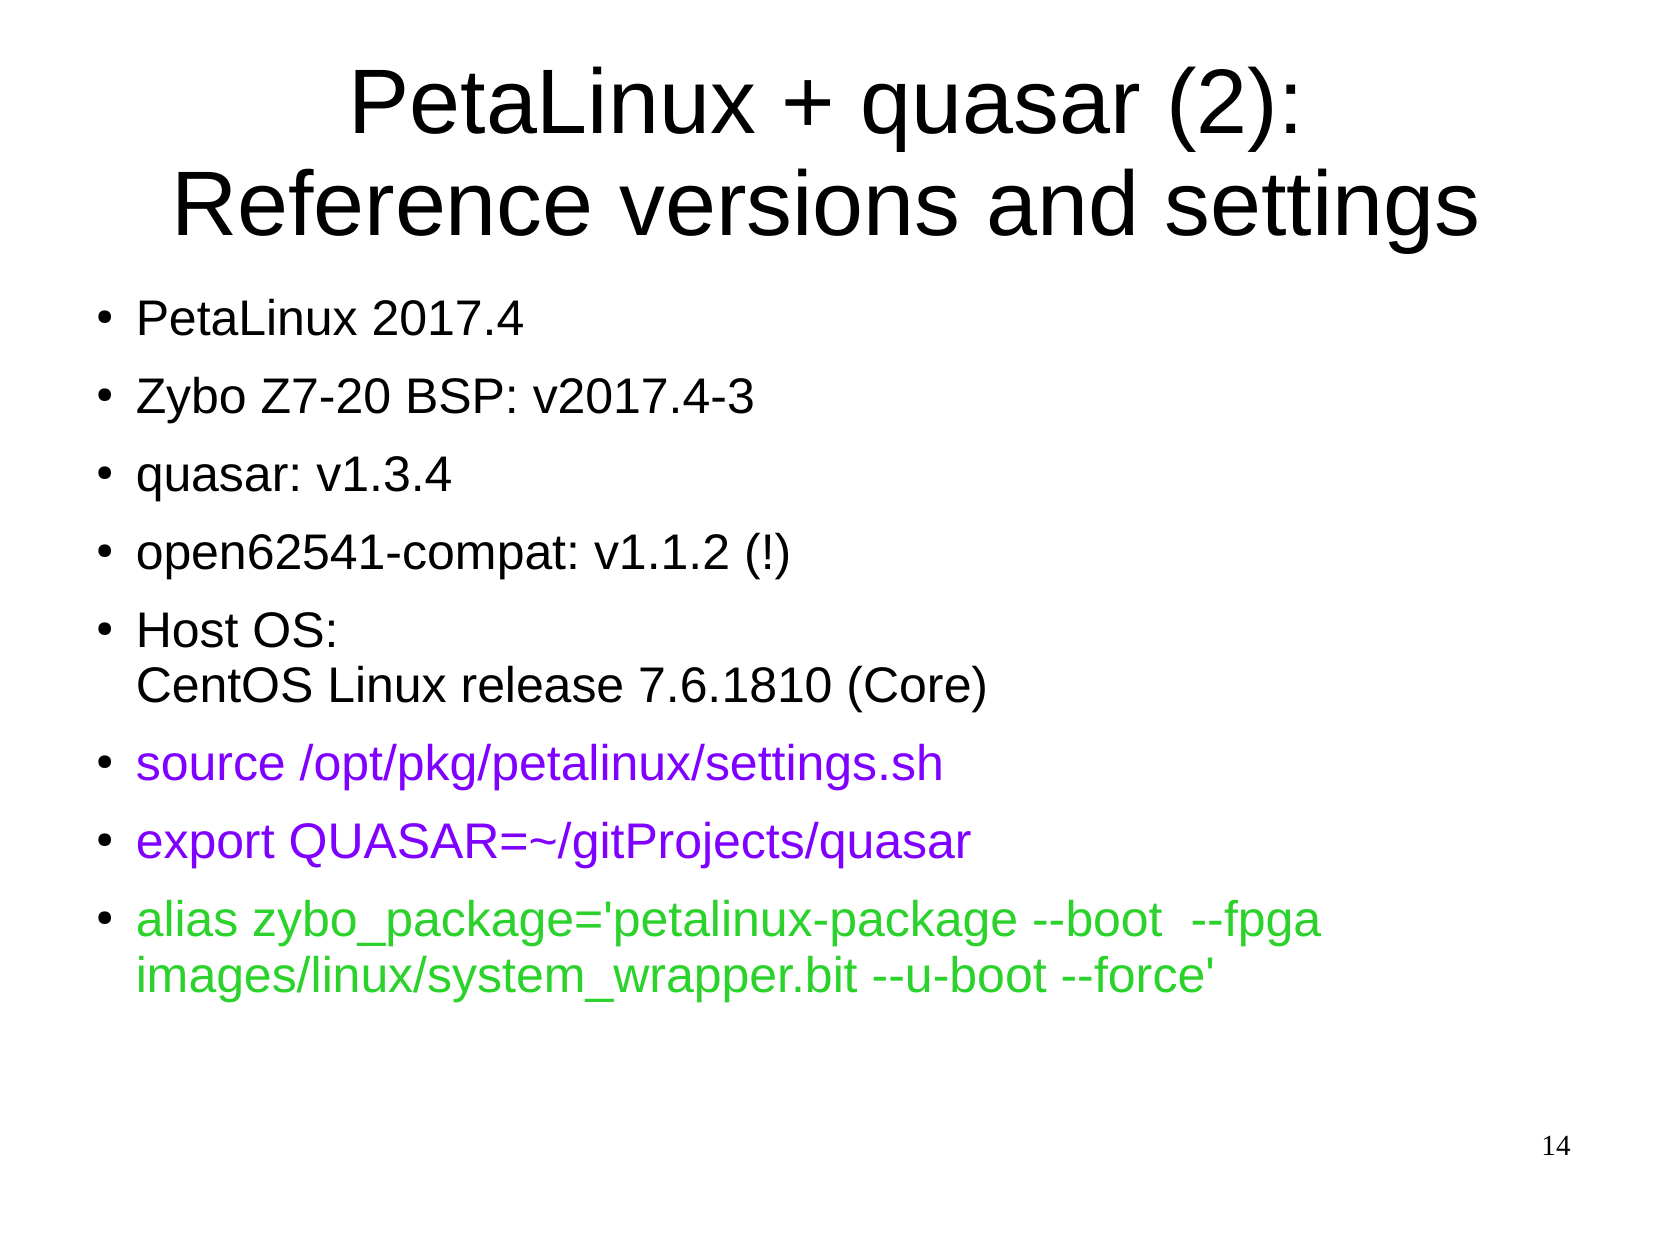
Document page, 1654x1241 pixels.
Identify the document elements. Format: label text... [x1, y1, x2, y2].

title PetaLinux + quasar (2): Reference versions and settings [82, 49, 1571, 257]
list PetaLinux 2017.4 Zybo Z7-20 BSP: v2017.4-3 quasar: v1.3.4 open62541-compat: v1.1.2 (!) Host OS: CentOS Linux release 7.6.1810 (Core) source /opt/pkg/petalinux/settings.sh export QUASAR=~/gitProjects/quasar alias zybo_package='petalinux-package --boot --fpga images/linux/system_wrapper.bit --u-boot --force' [82, 290, 1571, 1010]
